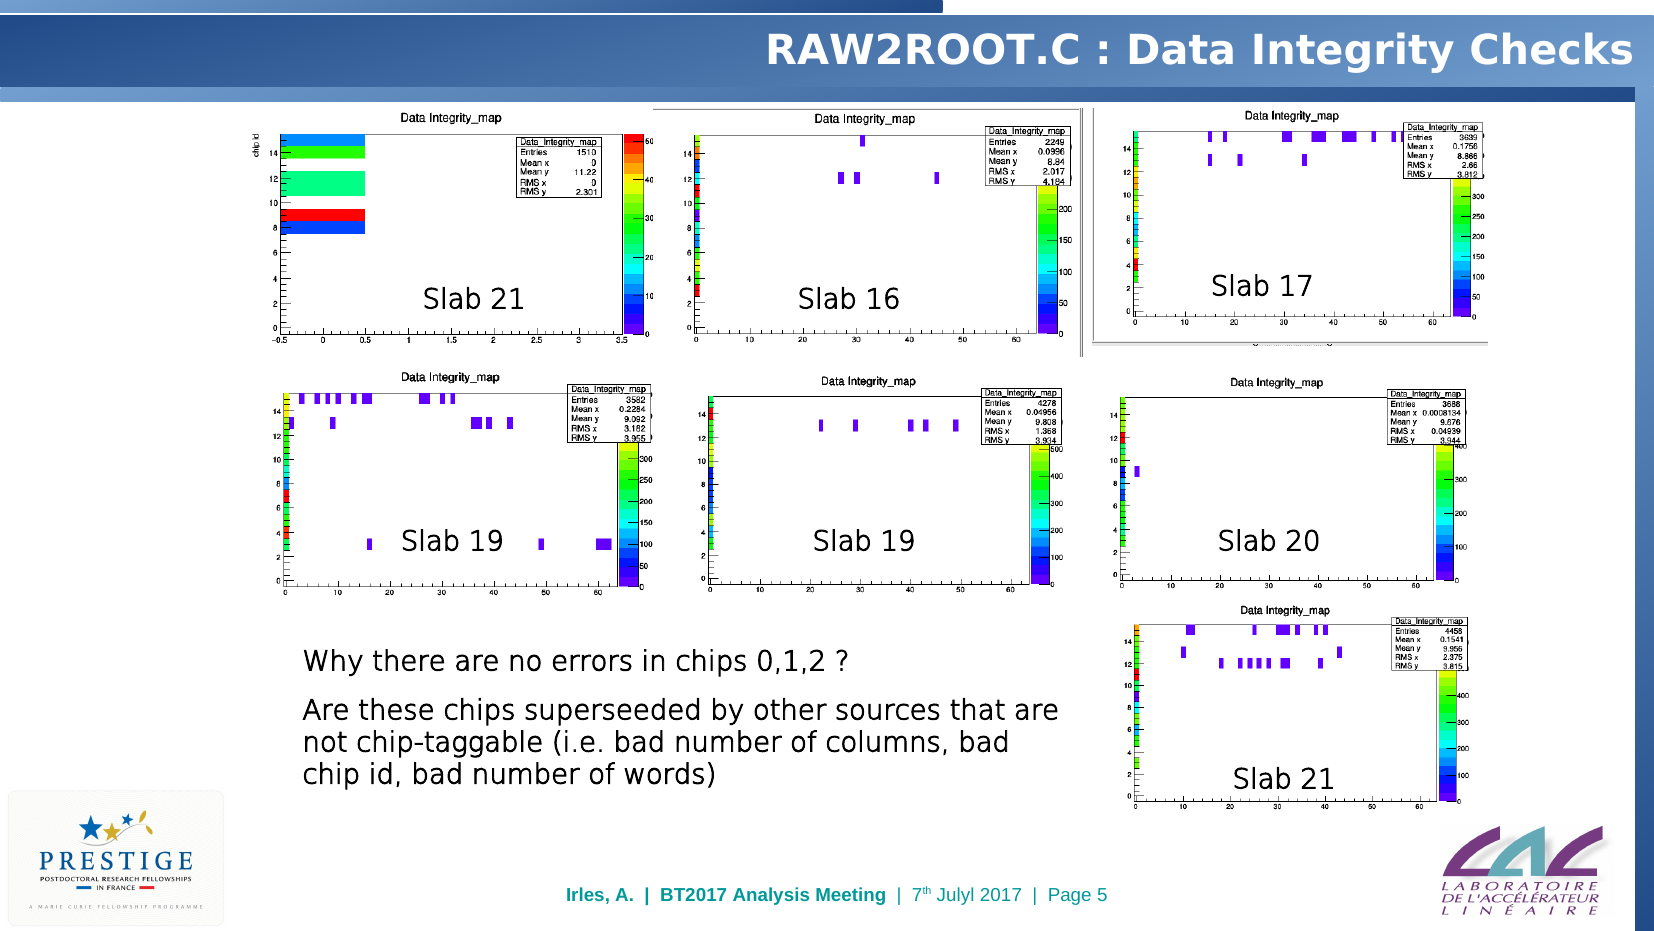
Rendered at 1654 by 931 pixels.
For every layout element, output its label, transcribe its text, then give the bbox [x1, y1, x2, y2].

picture [1439, 823, 1615, 917]
picture [668, 374, 1068, 601]
text_box Slab 19 [400, 525, 543, 558]
text_box Slab 19 [812, 525, 955, 558]
text_box Slab 20 [1217, 525, 1360, 558]
title RAW2ROOT.C : Data Integrity Checks [30, 13, 1636, 86]
picture [5, 788, 226, 928]
picture [245, 369, 657, 611]
text_box Slab 21 [422, 282, 557, 316]
text_box Slab 16 [797, 282, 940, 316]
picture [1088, 375, 1473, 820]
text_box Why there are no errors in chips 0,1,2 ? Are these chips superseeded by other sources that are not chip-taggable (i.e. bad number of columns, bad chip id, bad number of words) [302, 645, 1066, 791]
picture [1092, 108, 1488, 346]
text_box Slab 21 [1232, 762, 1375, 796]
picture [239, 108, 1083, 358]
text_box Slab 17 [1210, 270, 1353, 303]
